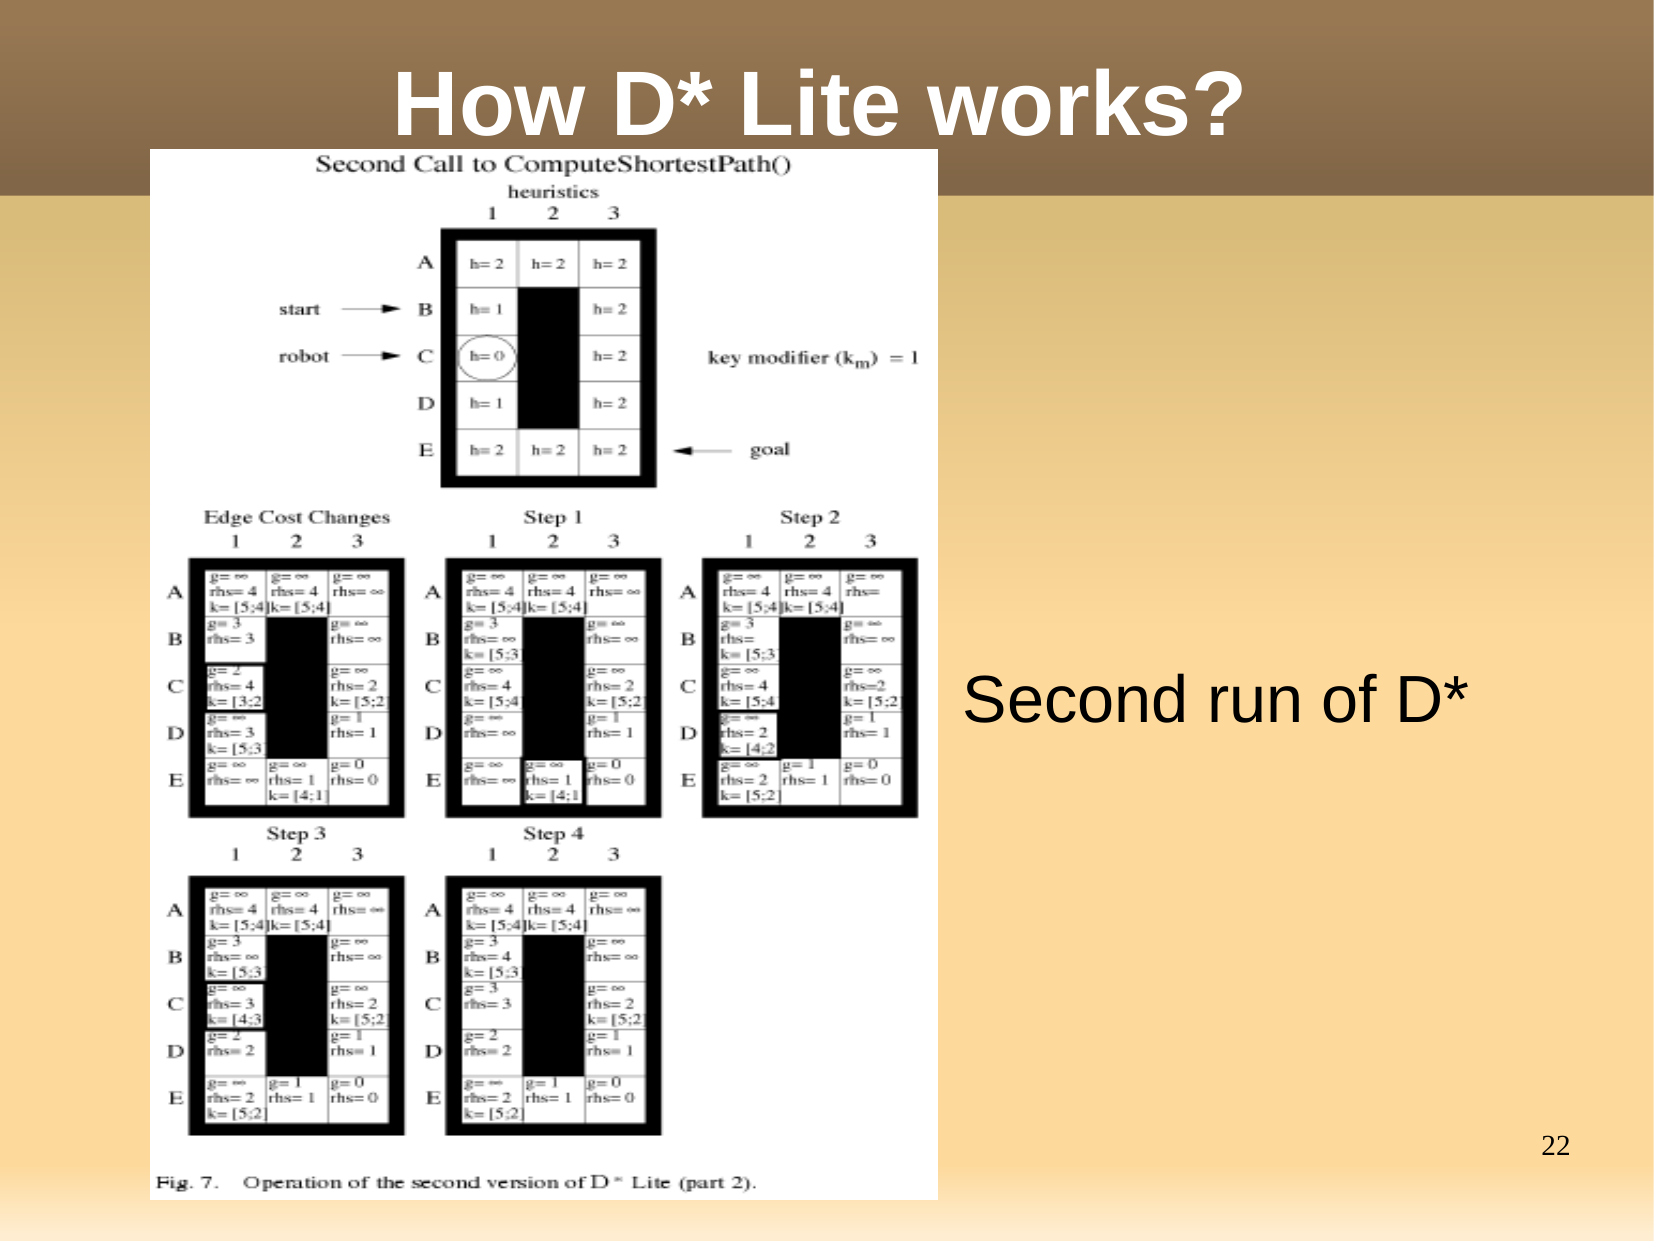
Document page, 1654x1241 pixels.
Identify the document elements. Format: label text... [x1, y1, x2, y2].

picture [0, 0, 1654, 1241]
subtitle Second run of D* [938, 290, 1571, 1109]
title How D* Lite works? [76, 0, 1565, 208]
